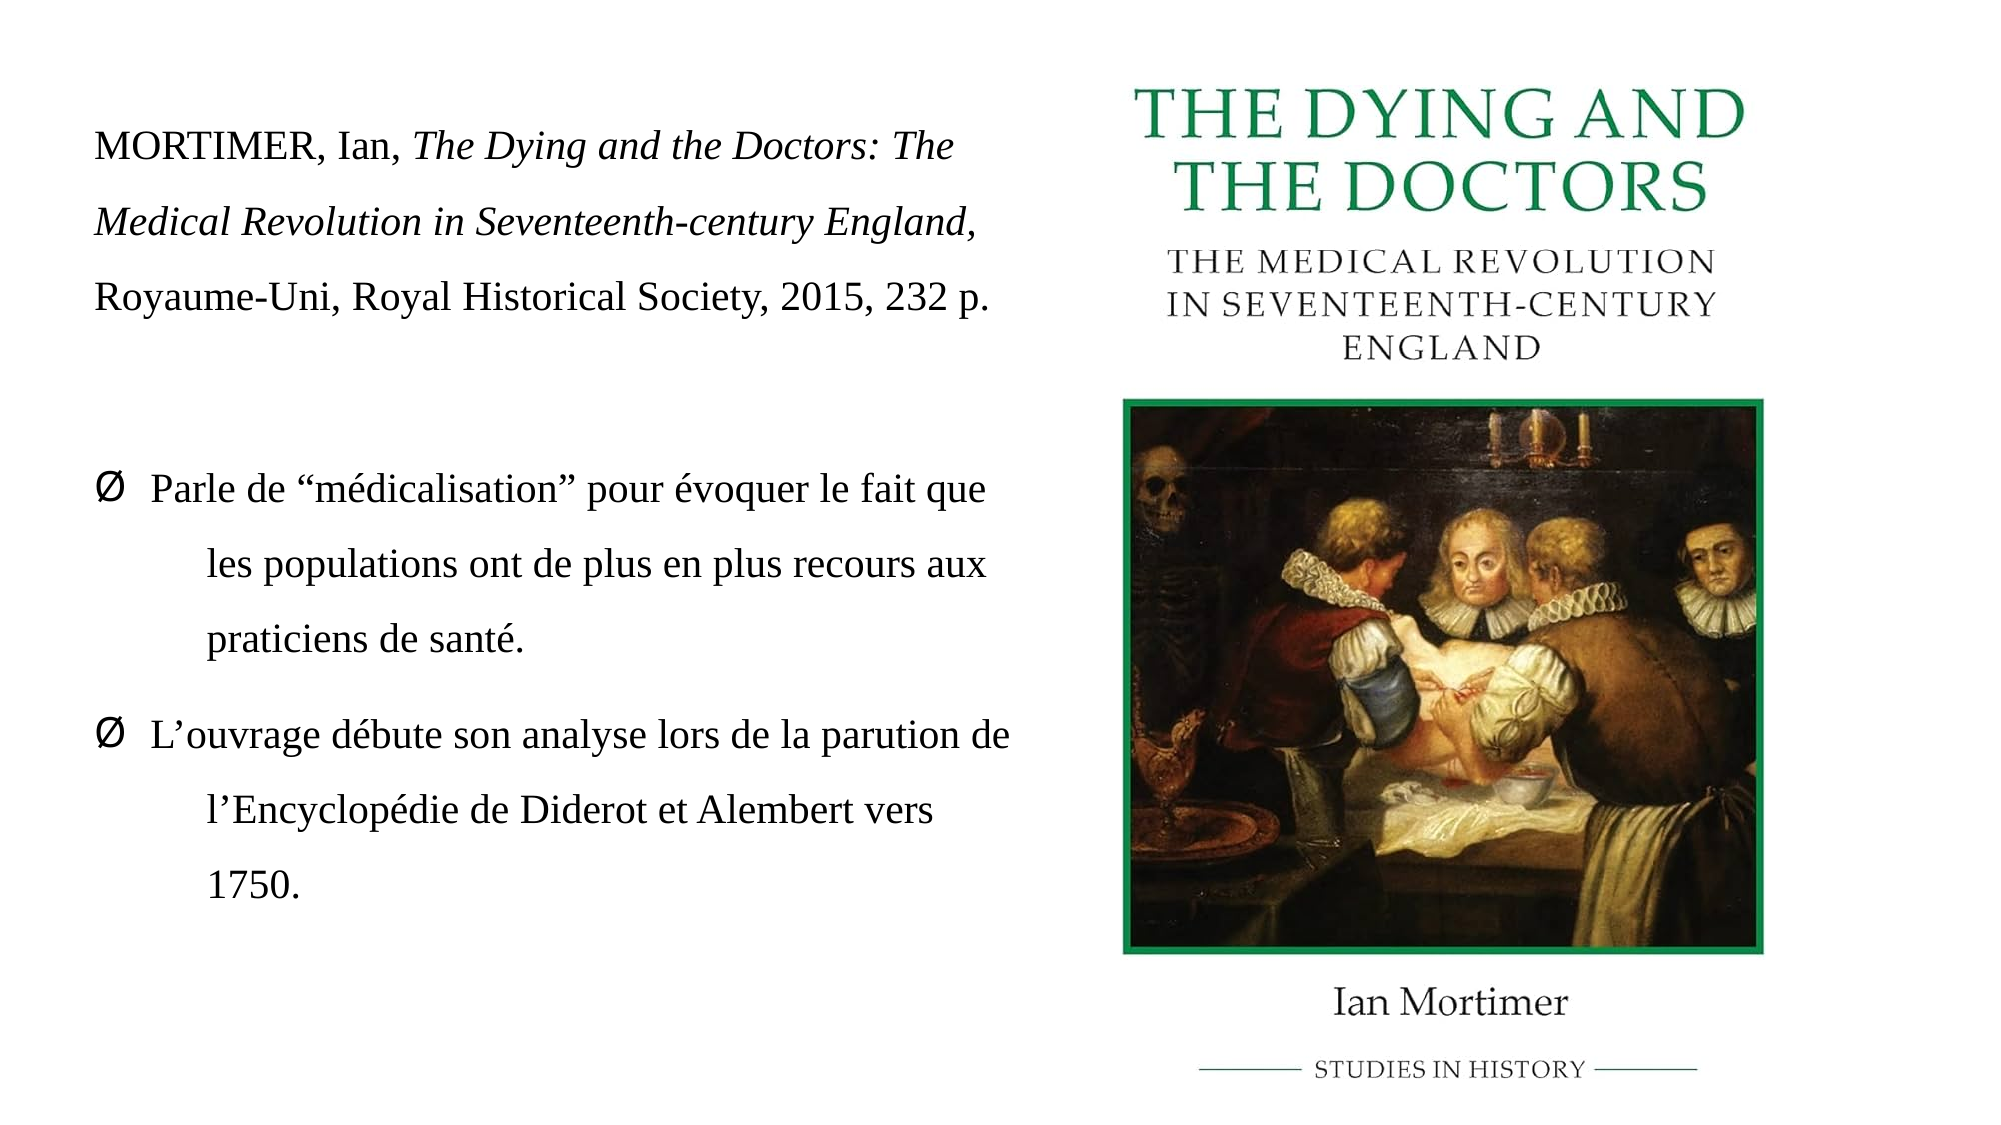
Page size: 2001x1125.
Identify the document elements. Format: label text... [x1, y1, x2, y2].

list MORTIMER, Ian, The Dying and the Doctors: The Medical Revolution in Seventeenth-century England, Royaume-Uni, Royal Historical Society, 2015, 232 p. Parle de “médicalisation” pour évoquer le fait que les populations ont de plus en plus recours aux praticiens de santé. L’ouvrage débute son analyse lors de la parution de l’Encyclopédie de Diderot et Alembert vers 1750. [79, 85, 1030, 1079]
picture [1120, 85, 1766, 1079]
